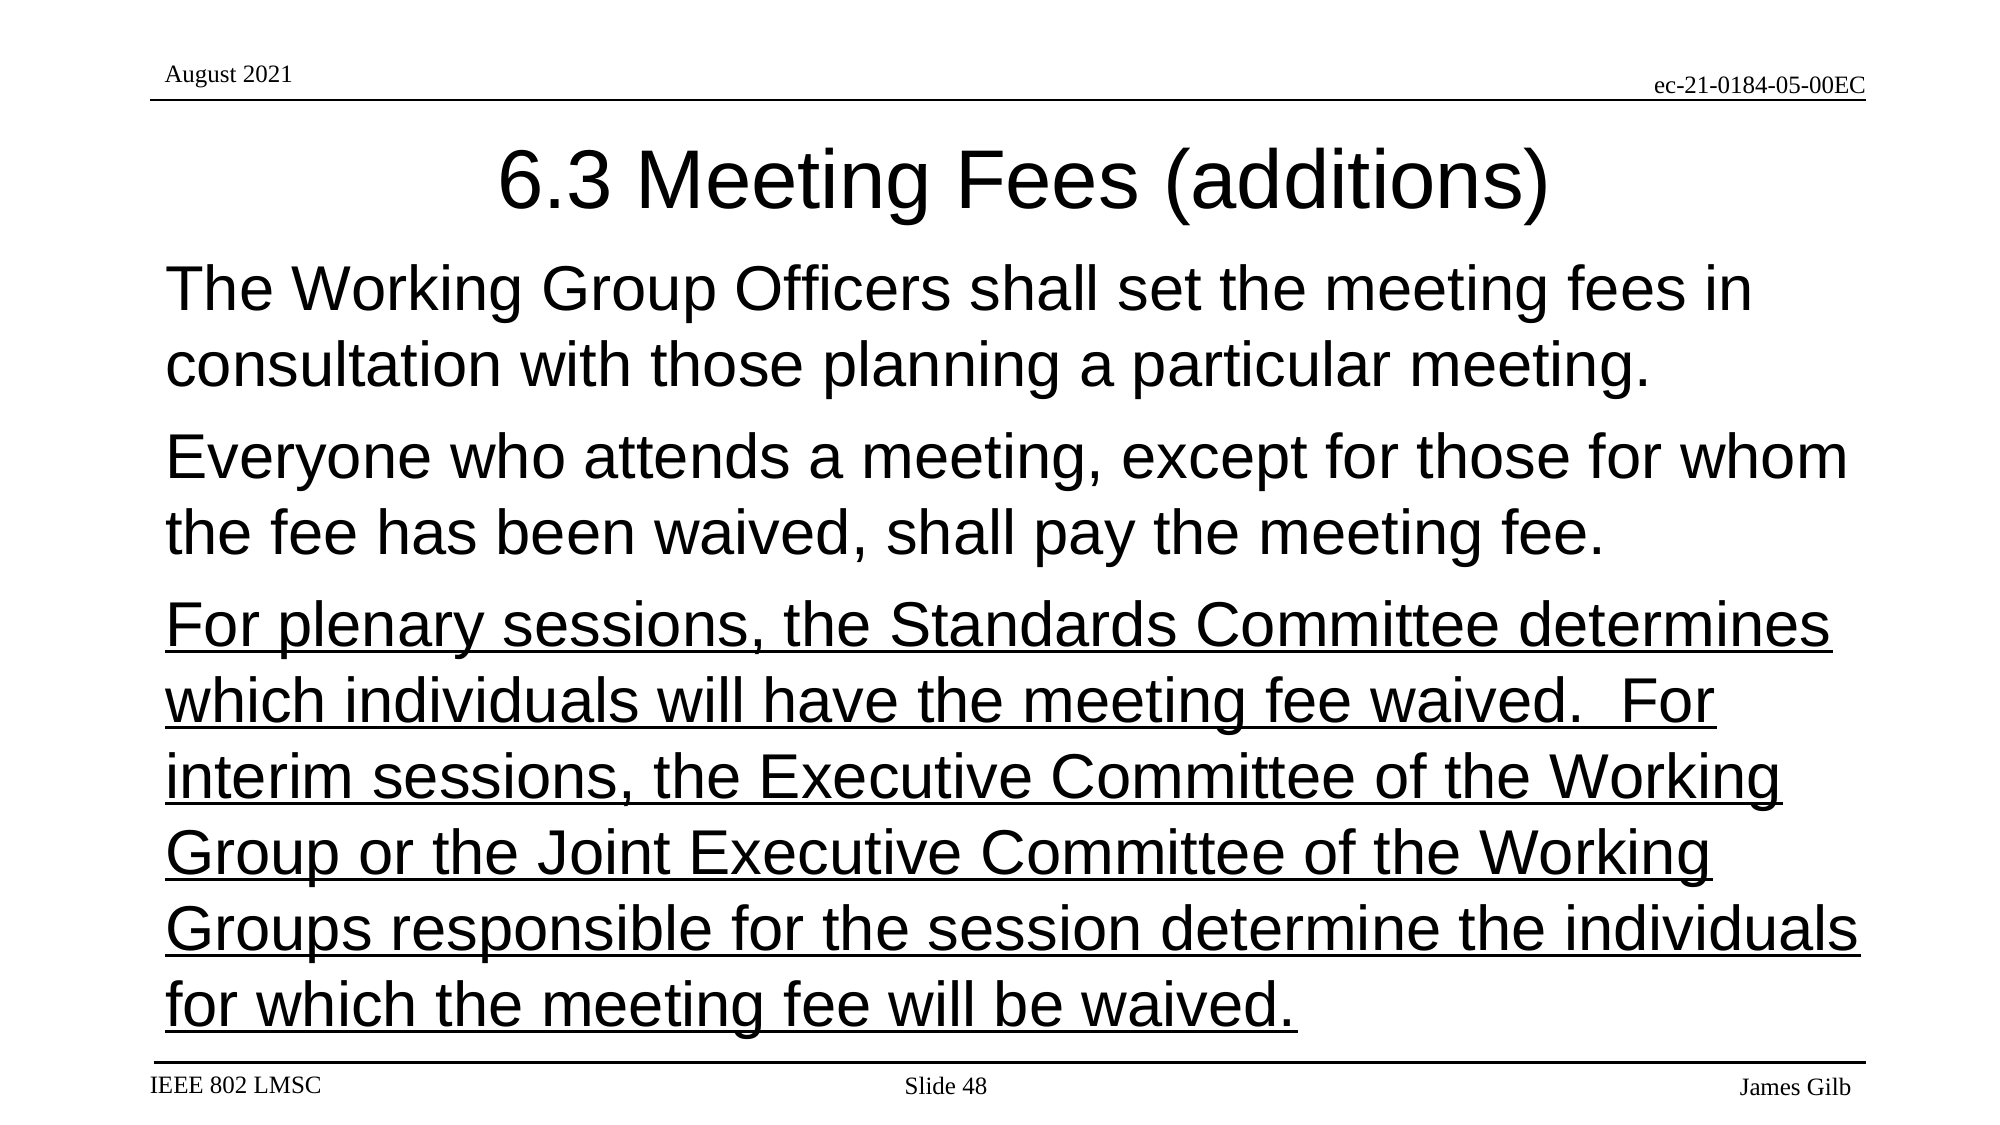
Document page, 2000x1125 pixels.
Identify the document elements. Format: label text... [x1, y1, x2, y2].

title 6.3 Meeting Fees (additions) [149, 112, 1900, 238]
list The Working Group Officers shall set the meeting fees in consultation with those planning a particular meeting. Everyone who attends a meeting, except for those for whom the fee has been waived, shall pay the meeting fee. For plenary sessions, the Standards Committee determines which individuals will have the meeting fee waived. For interim sessions, the Executive Committee of the Working Group or the Joint Executive Committee of the Working Groups responsible for the session determine the individuals for which the meeting fee will be waived. [150, 239, 1900, 1051]
